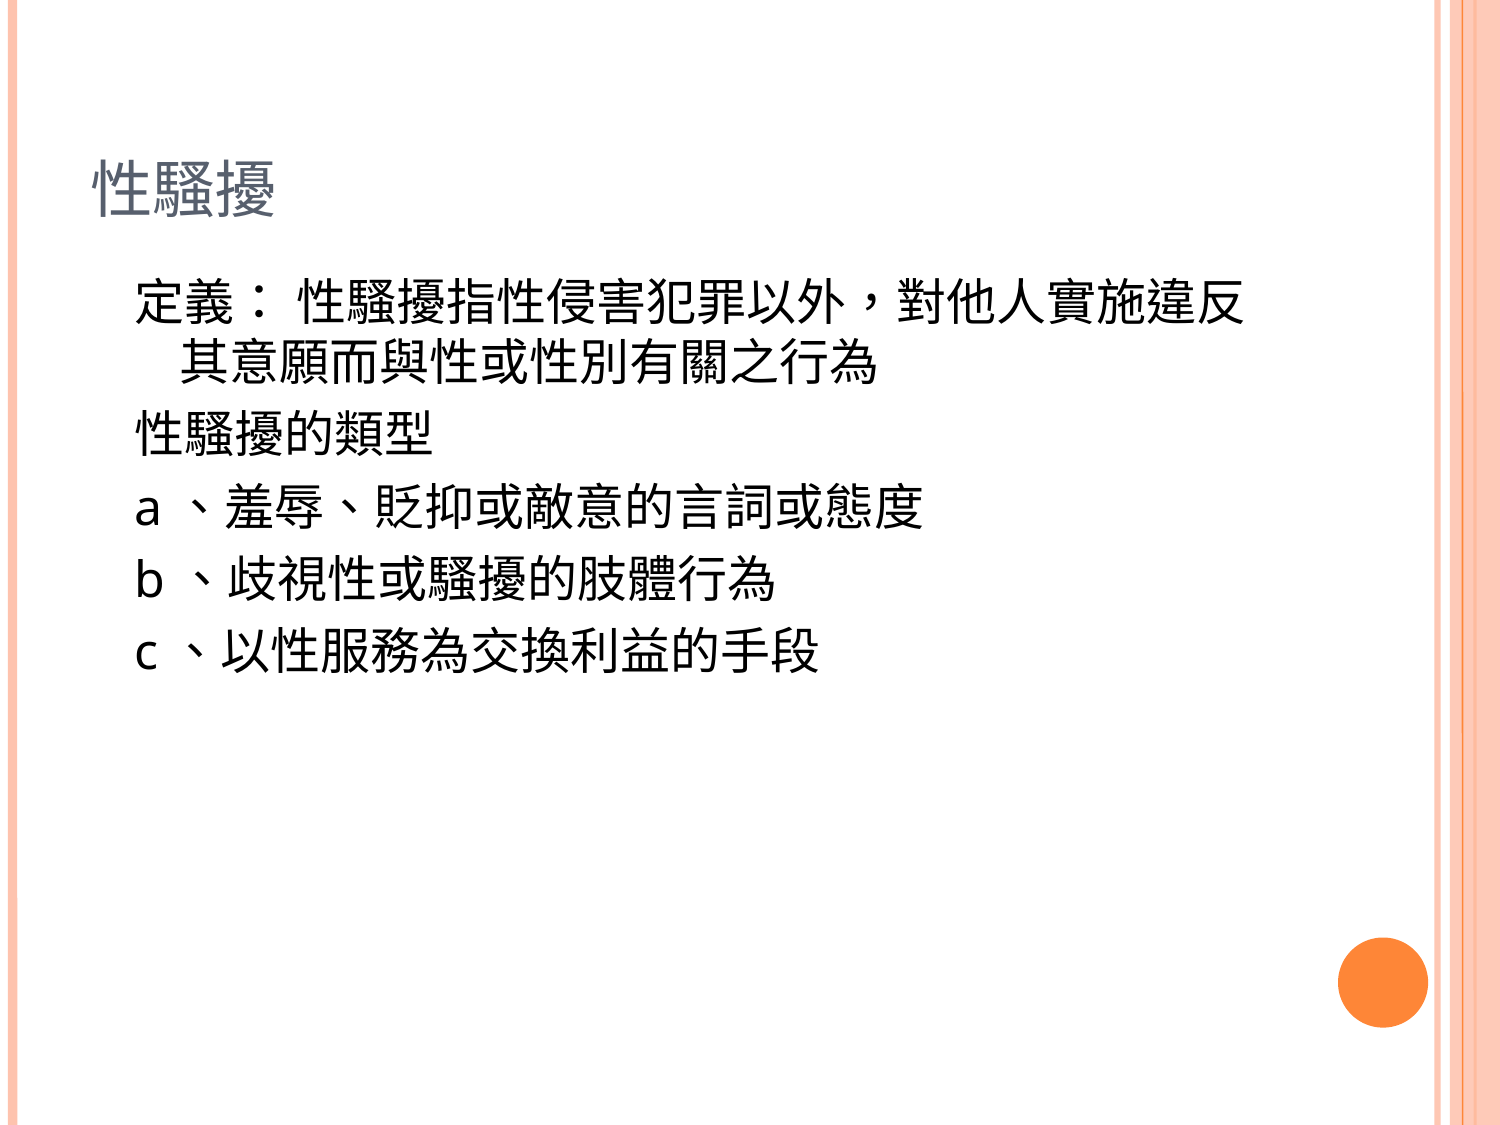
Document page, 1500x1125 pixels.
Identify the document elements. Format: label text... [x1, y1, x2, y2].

list 定義： 性騷擾指性侵害犯罪以外，對他人實施違反其意願而與性或性別有關之行為 性騷擾的類型 a、羞辱、貶抑或敵意的言詞或態度 b、歧視性或騷擾的肢體行為 c、以性服務為交換利益的手段 [75, 262, 1300, 1062]
title 性騷擾 [75, 45, 1300, 233]
